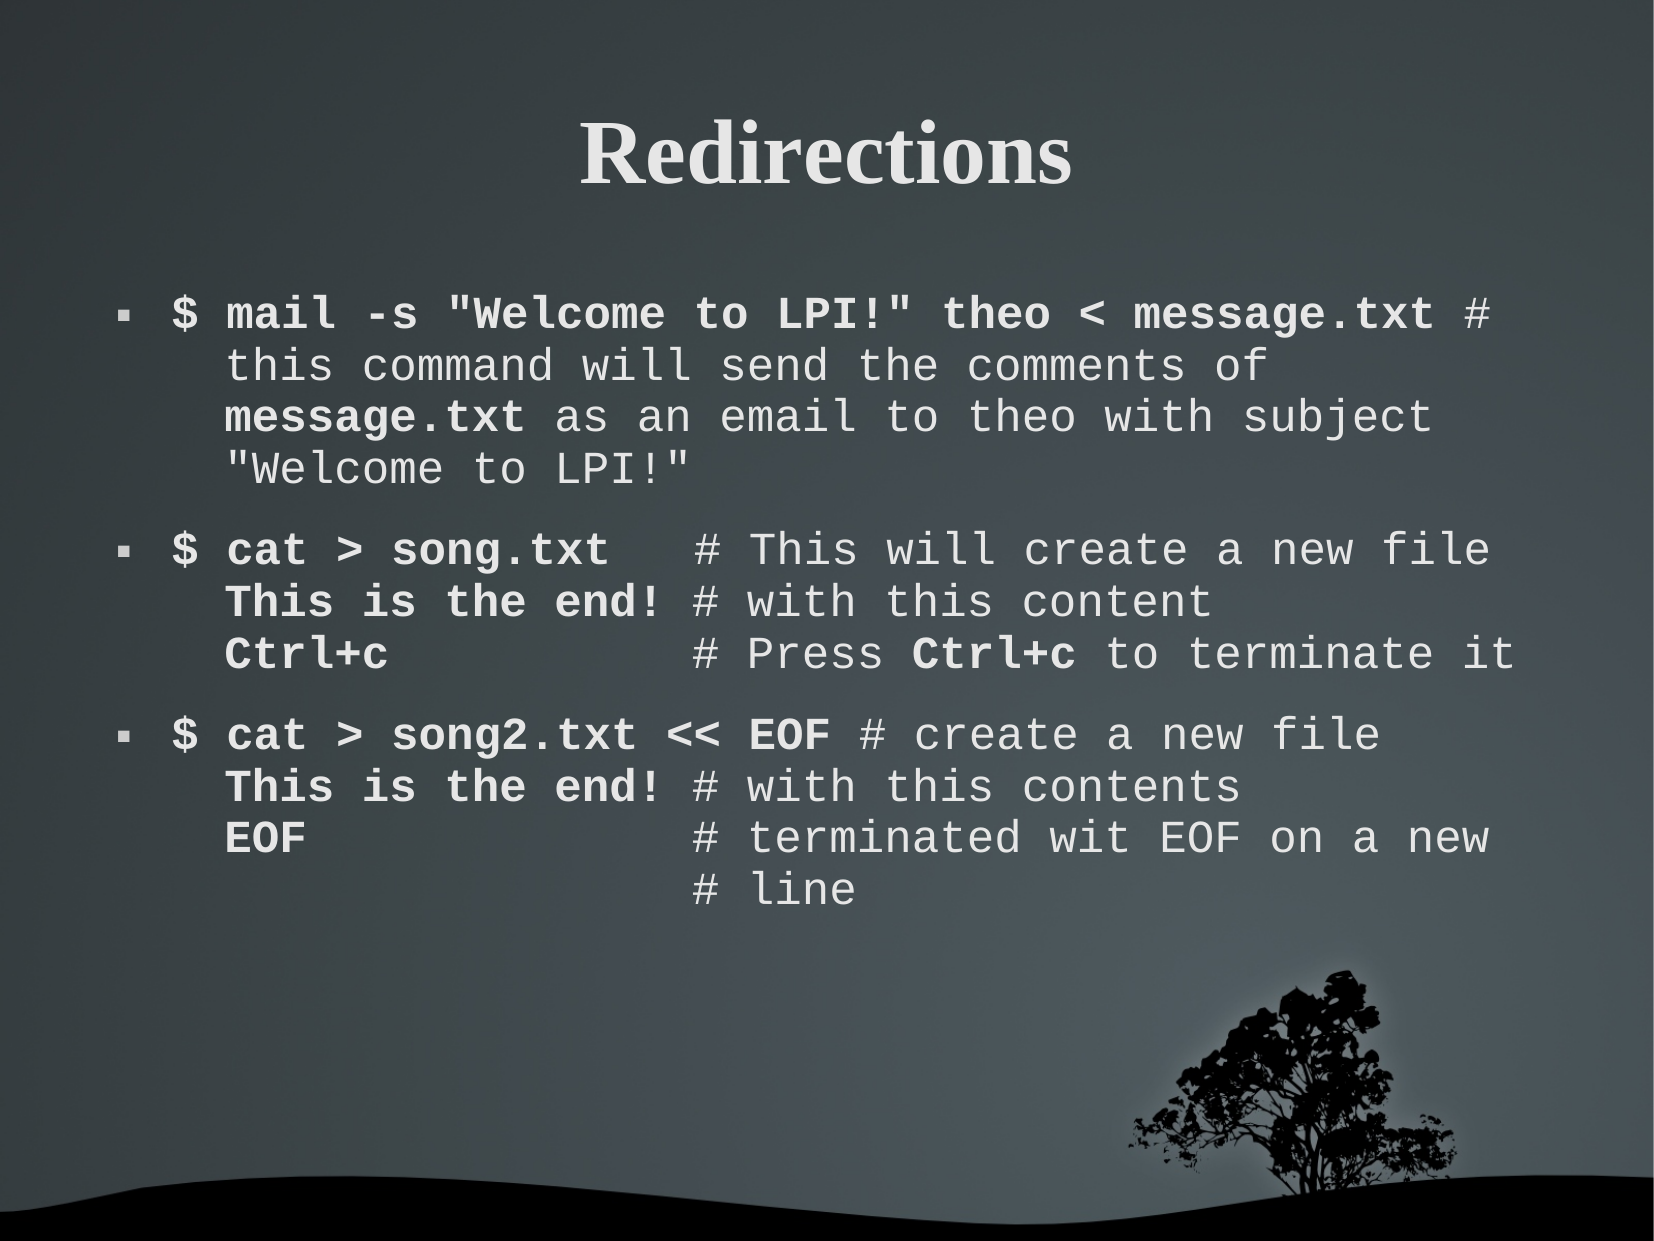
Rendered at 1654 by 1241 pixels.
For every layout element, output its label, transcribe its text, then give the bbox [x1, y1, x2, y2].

title Redirections [82, 49, 1572, 257]
picture [0, 0, 1654, 1241]
list $ mail -s "Welcome to LPI!" theo < message.txt # this command will send the comments of message.txt as an email to theo with subject "Welcome to LPI!" $ cat > song.txt # This will create a new file This is the end! # with this content Ctrl+c # Press Ctrl+c to terminate it $ cat > song2.txt << EOF # create a new file This is the end! # with this contents EOF # terminated wit EOF on a new # line [82, 290, 1571, 1209]
